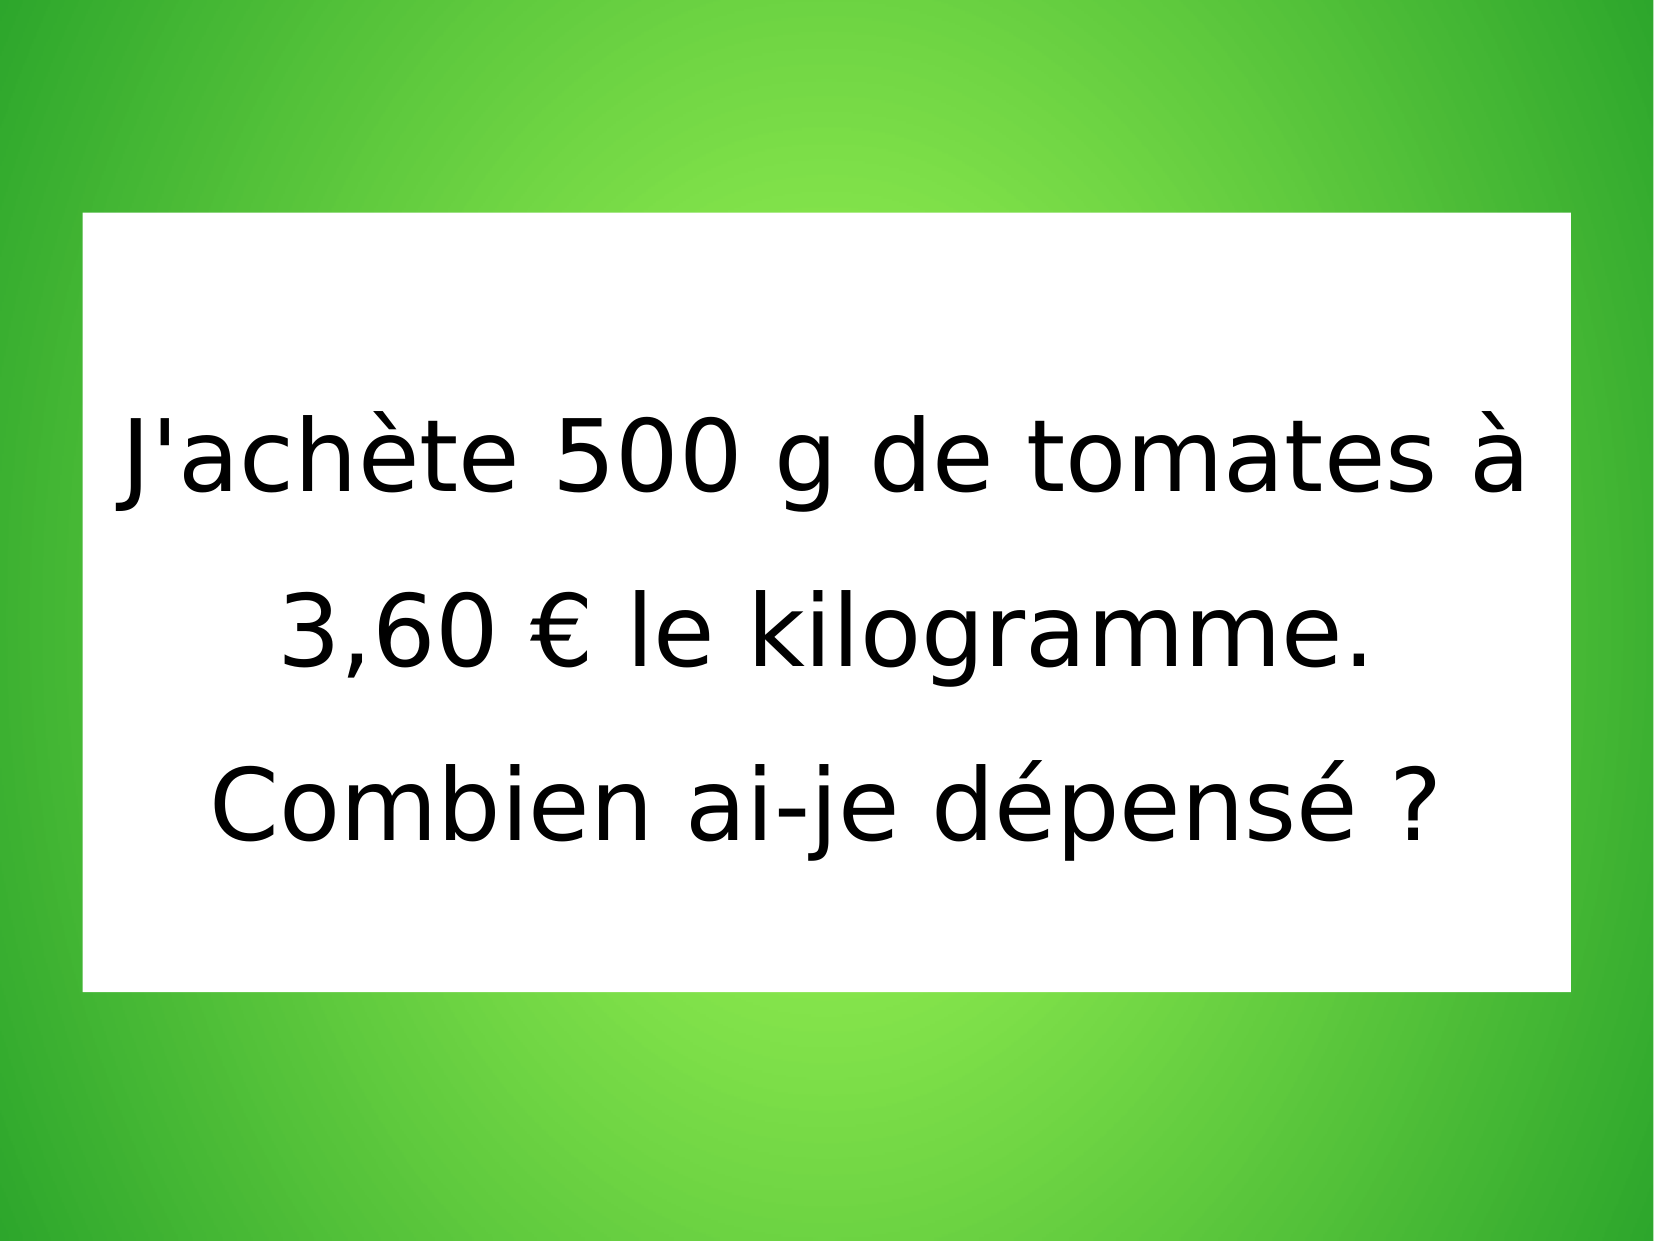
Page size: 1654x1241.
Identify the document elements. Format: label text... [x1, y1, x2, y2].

subtitle J'achète 500 g de tomates à 3,60 € le kilogramme. Combien ai-je dépensé ? [82, 212, 1571, 993]
picture [0, 0, 1654, 1241]
